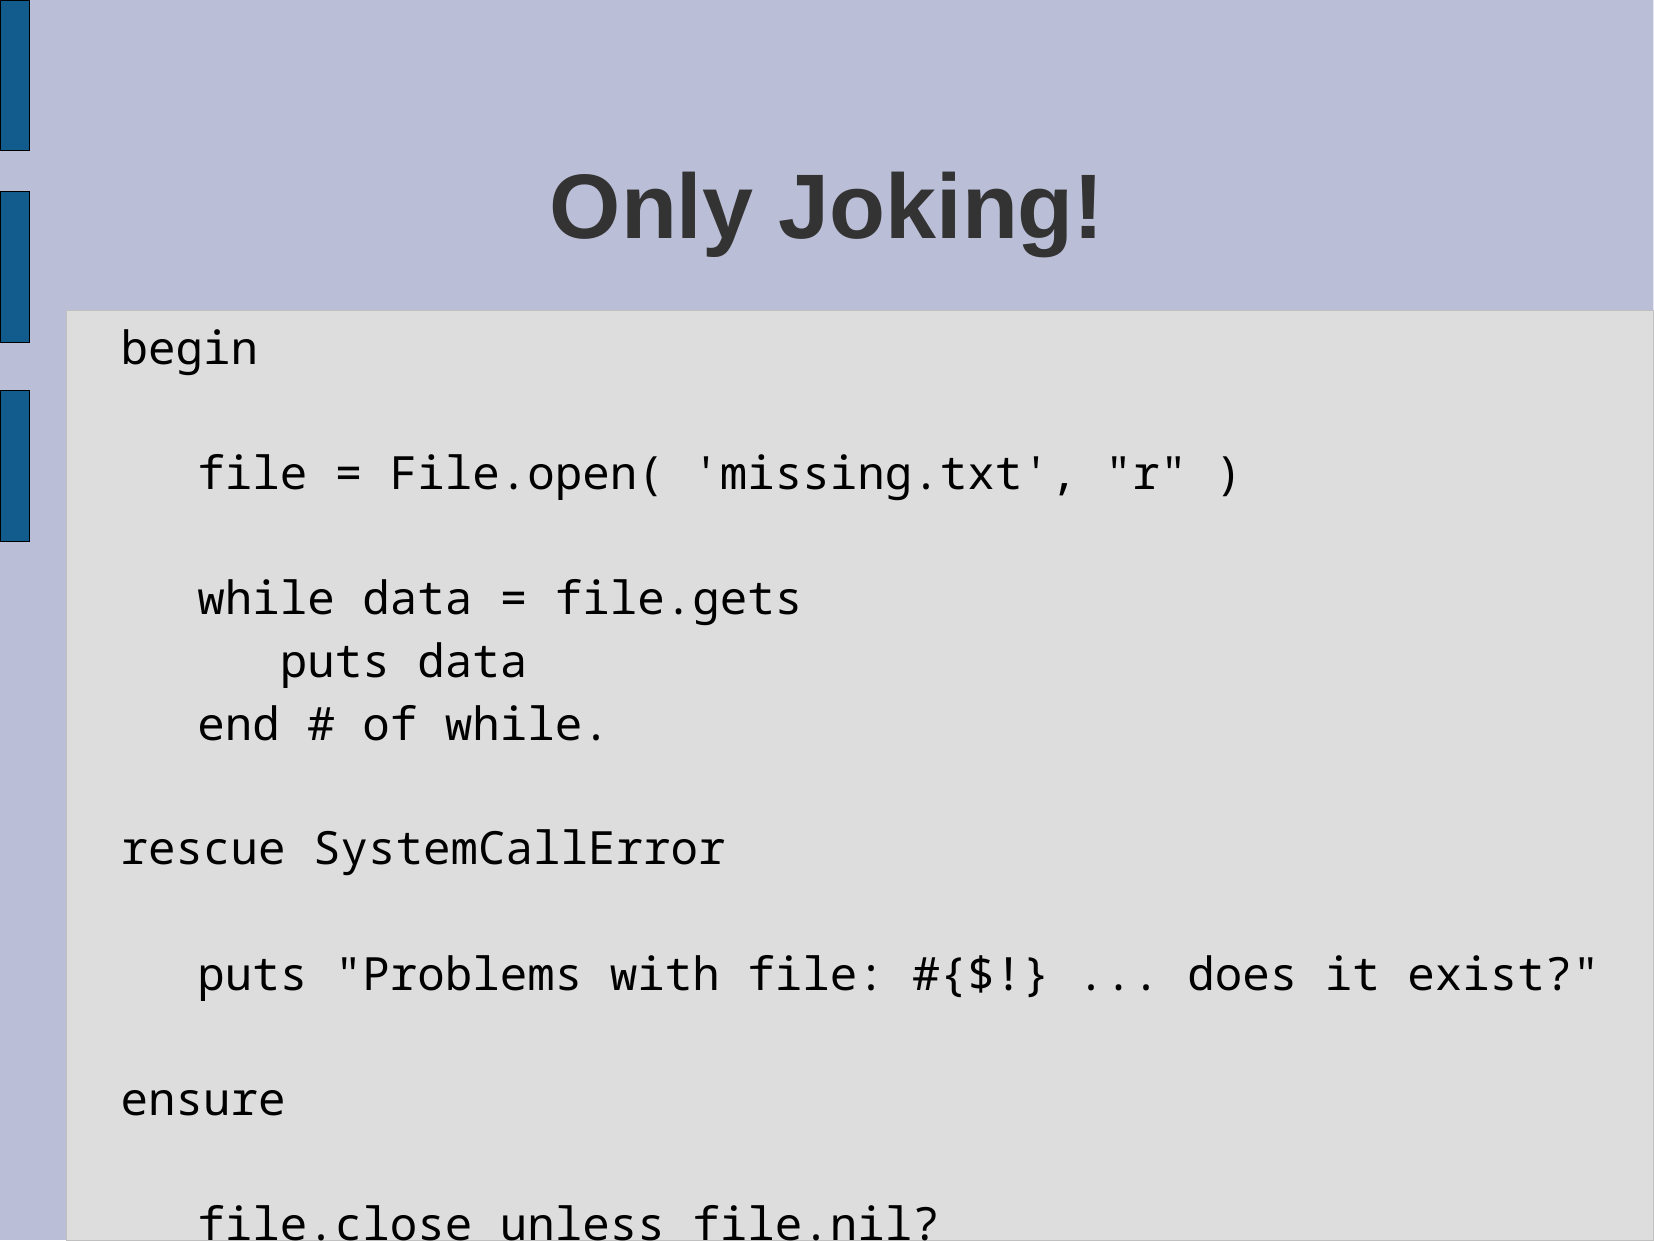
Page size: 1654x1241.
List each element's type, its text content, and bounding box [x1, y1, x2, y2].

list begin file = File.open( 'missing.txt', "r" ) while data = file.gets puts data end # of while. rescue SystemCallError puts "Problems with file: #{$!} ... does it exist?" ensure file.close unless file.nil? end # of begin. [102, 315, 1613, 1222]
title Only Joking! [121, 102, 1534, 311]
